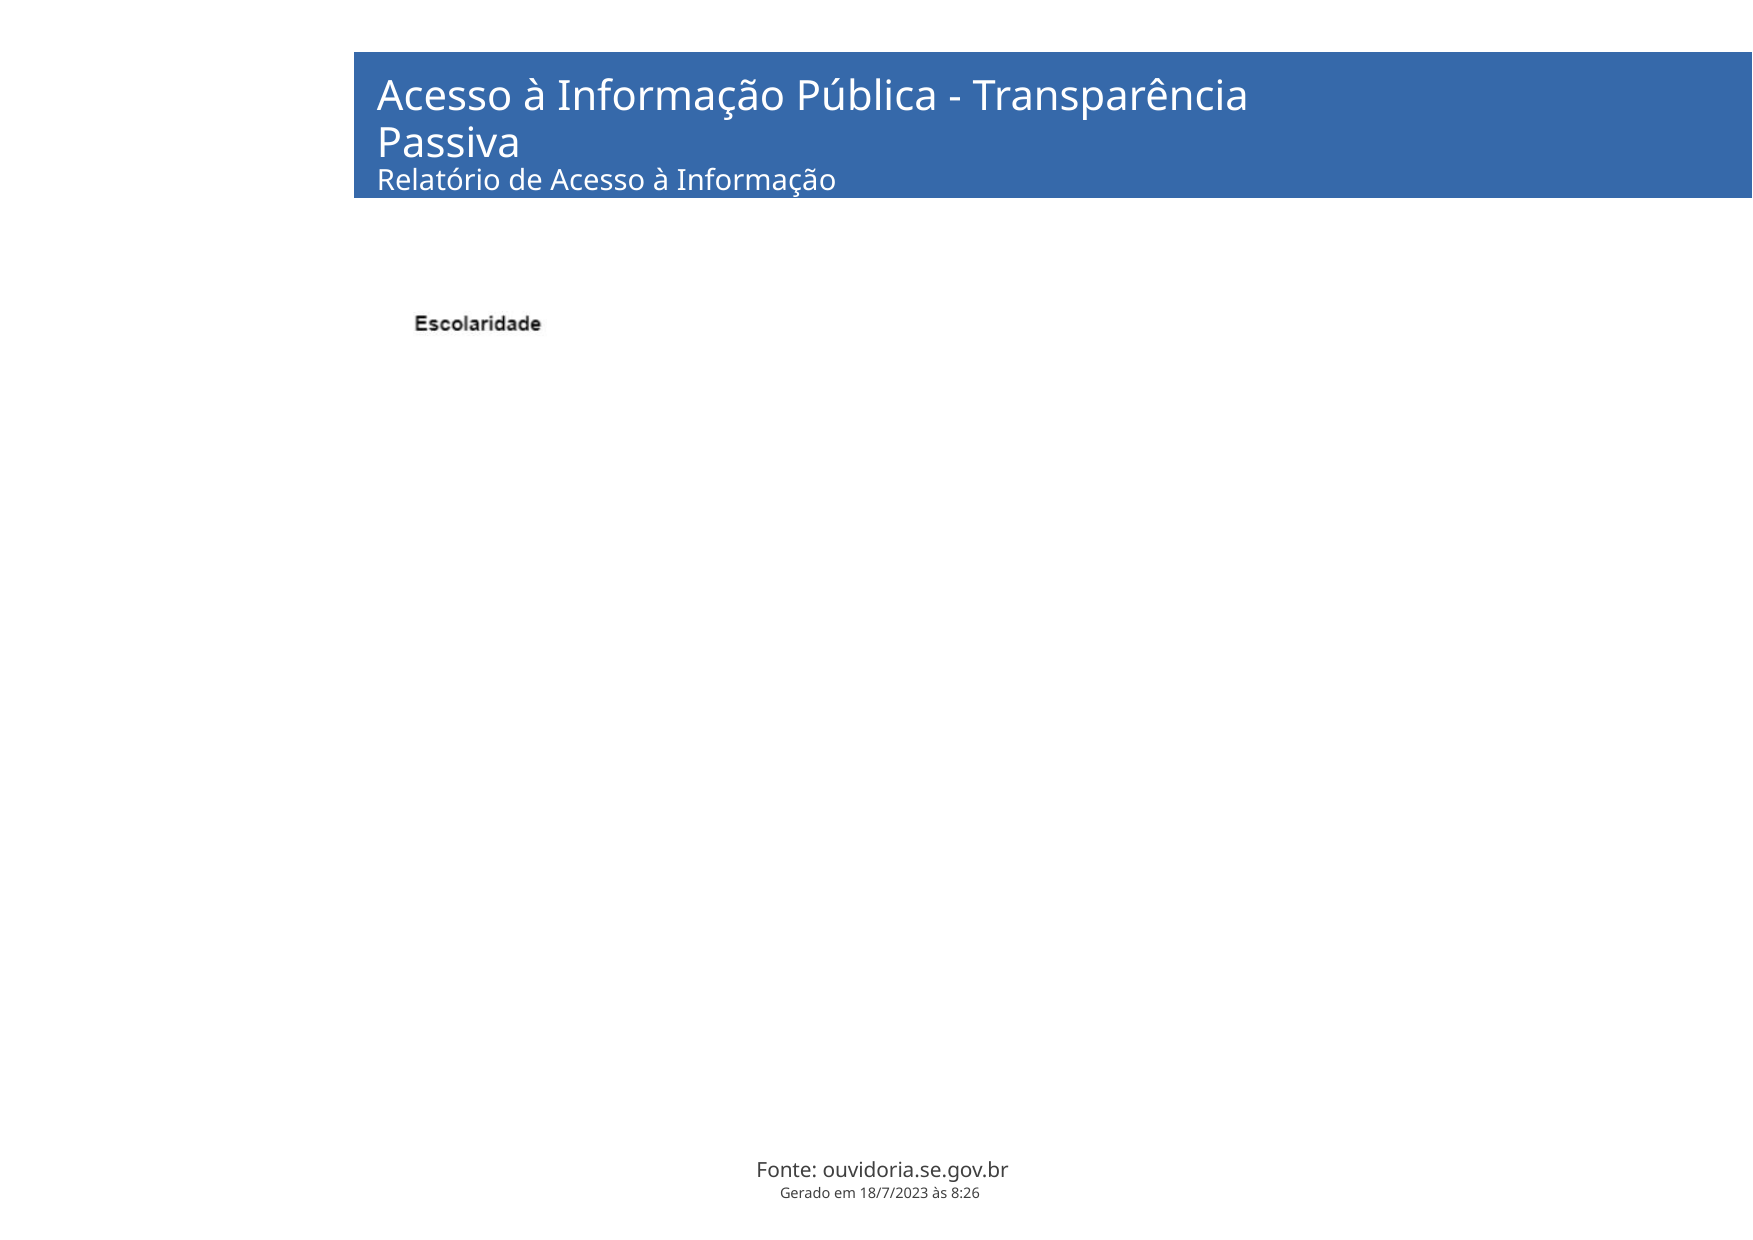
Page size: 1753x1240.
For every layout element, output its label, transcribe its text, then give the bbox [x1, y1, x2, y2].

text_box Fonte: ouvidoria.se.gov.br [756, 1158, 1023, 1182]
text_box [354, 52, 1752, 198]
text_box Gerado em 18/7/2023 às 8:26 [780, 1184, 999, 1202]
text_box Acesso à Informação Pública - Transparência Passiva Relatório de Acesso à Informação SETURJunho a Junho de 2023 [376, 72, 1403, 228]
text_box [155, 211, 1599, 1028]
